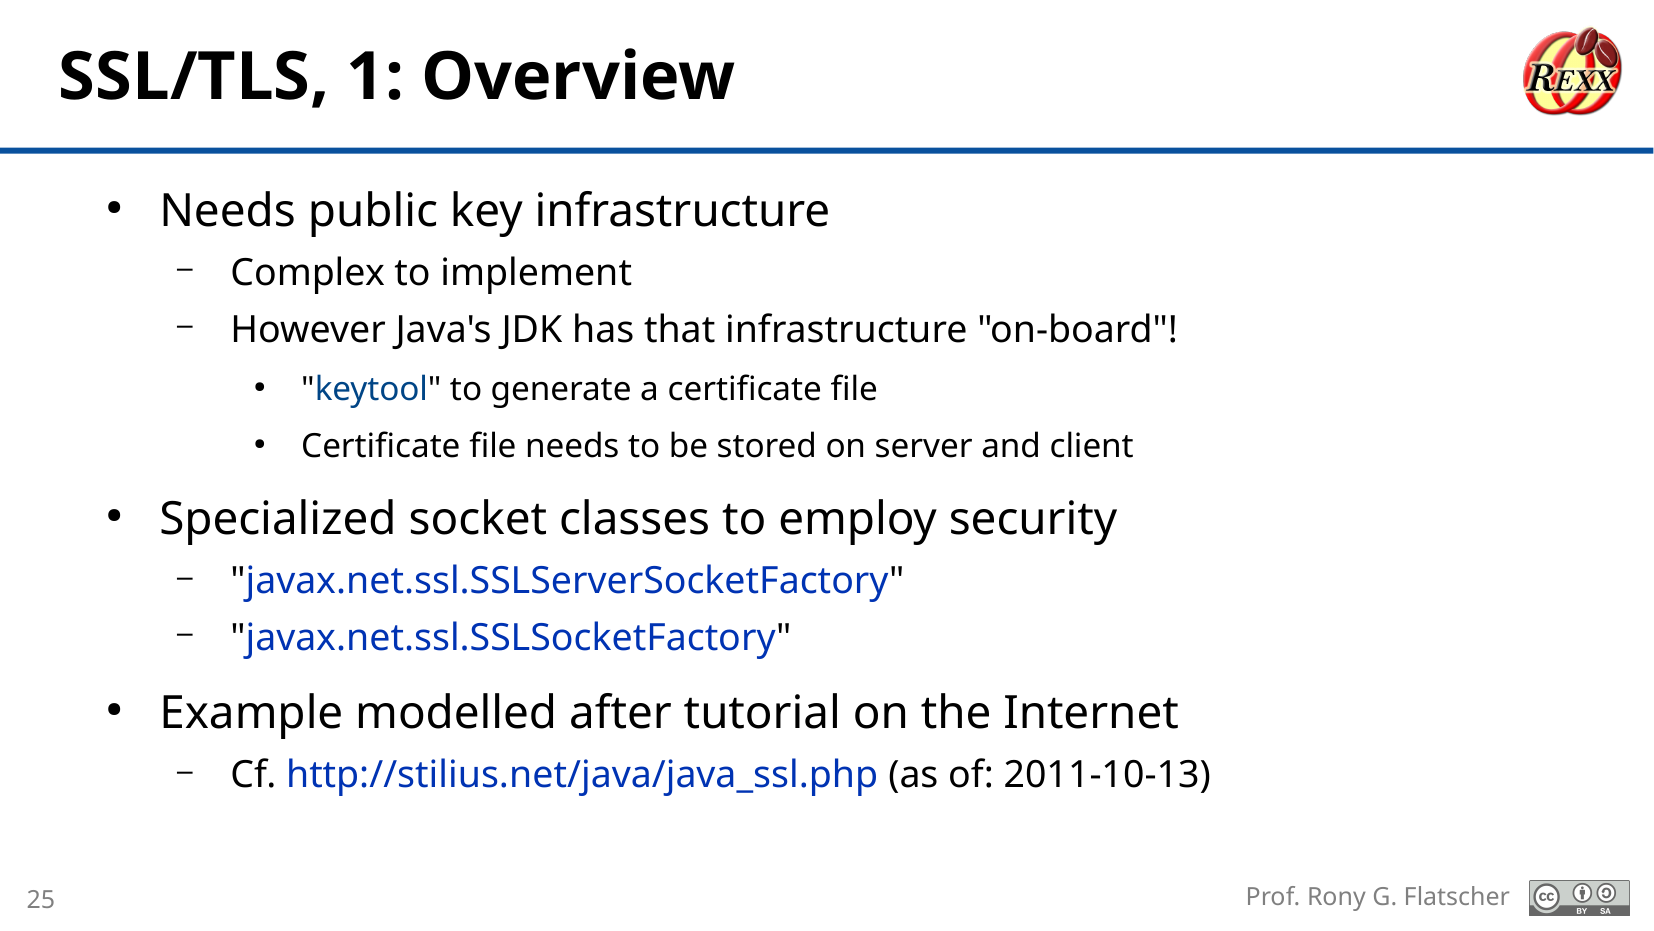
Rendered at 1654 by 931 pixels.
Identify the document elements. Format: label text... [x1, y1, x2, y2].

title SSL/TLS, 1: Overview [0, 0, 1625, 148]
list Needs public key infrastructure Complex to implement However Java's JDK has that infrastructure "on-board"! "keytool" to generate a certificate file Certificate file needs to be stored on server and client Specialized socket classes to employ security "javax.net.ssl.SSLServerSocketFactory" "javax.net.ssl.SSLSocketFactory" Example modelled after tutorial on the Internet Cf. http://stilius.net/java/java_ssl.php (as of: 2011-10-13) [88, 177, 1577, 857]
